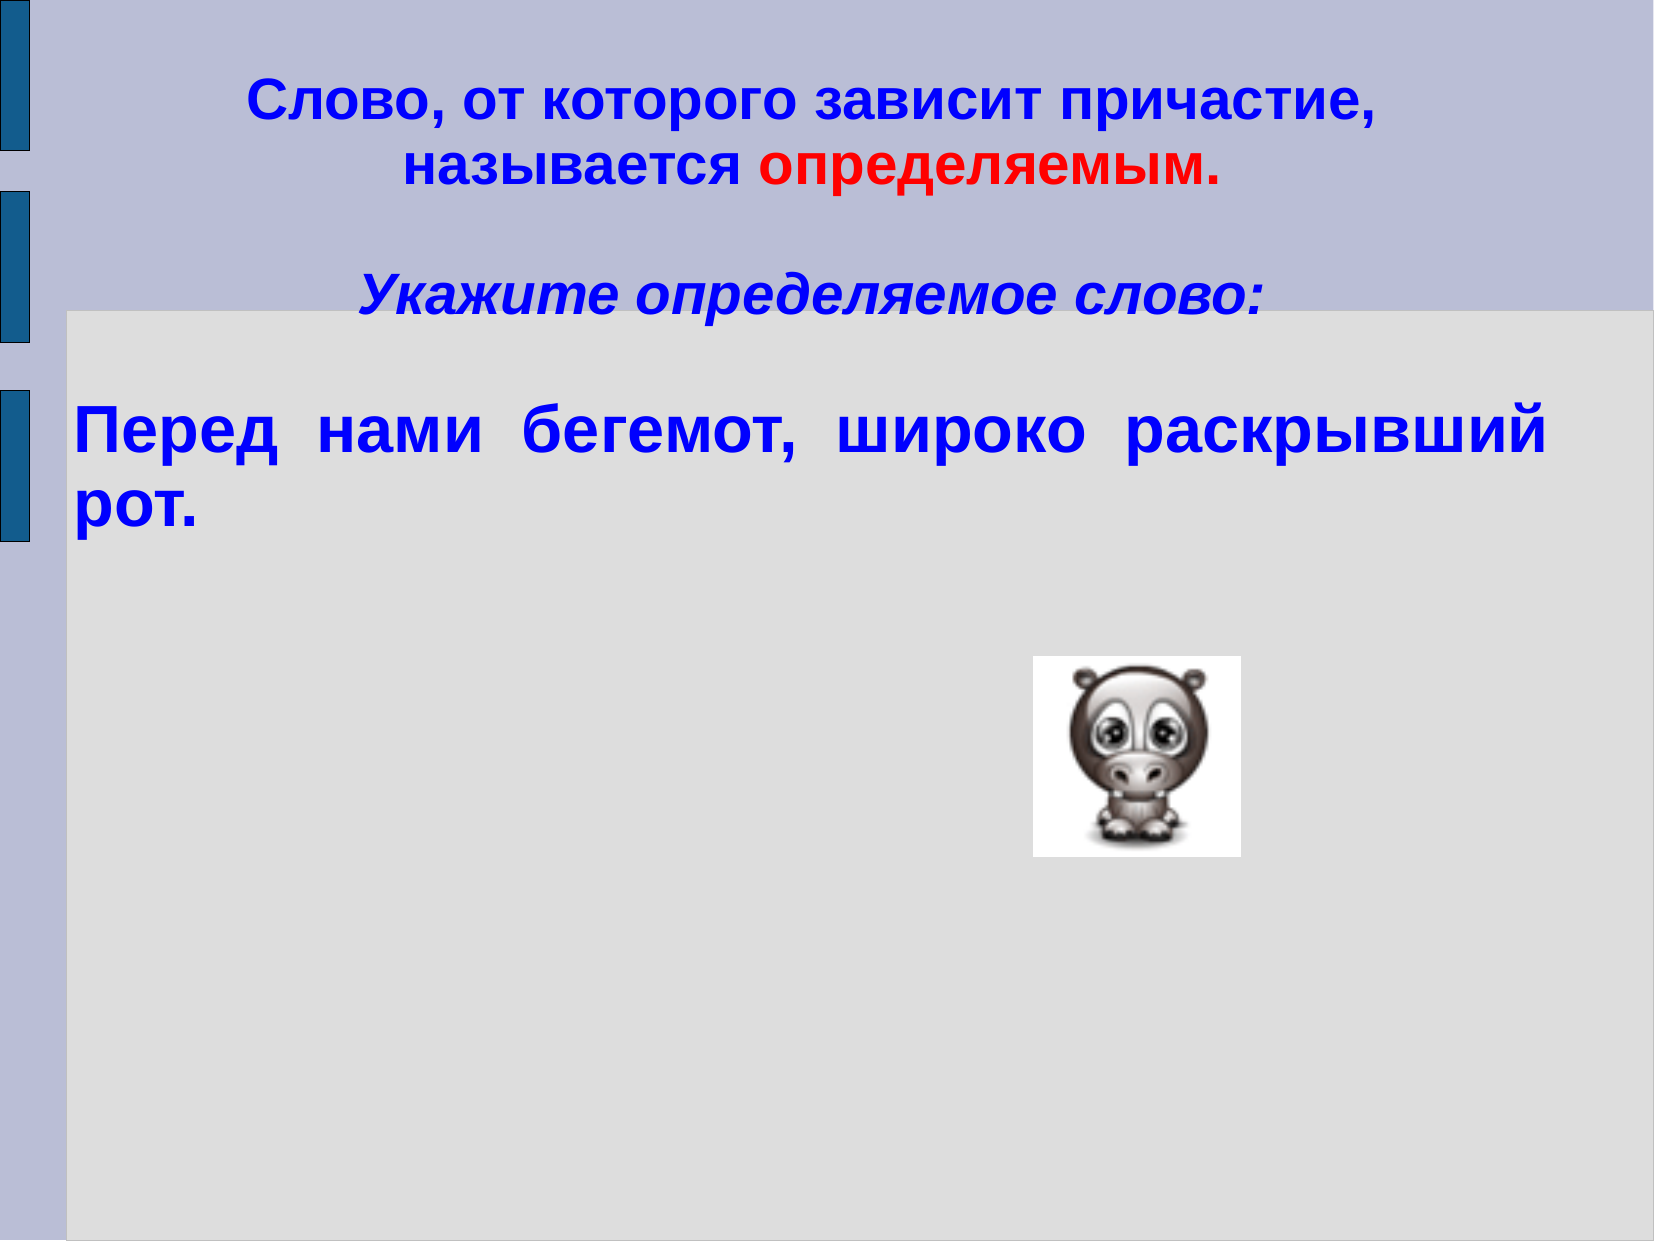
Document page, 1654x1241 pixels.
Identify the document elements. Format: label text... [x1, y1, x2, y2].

picture [1033, 656, 1241, 857]
text_box Слово, от которого зависит причастие, называется определяемым. Укажите определяемое слово: Перед нами бегемот, широко раскрывший рот. [59, 59, 1565, 636]
